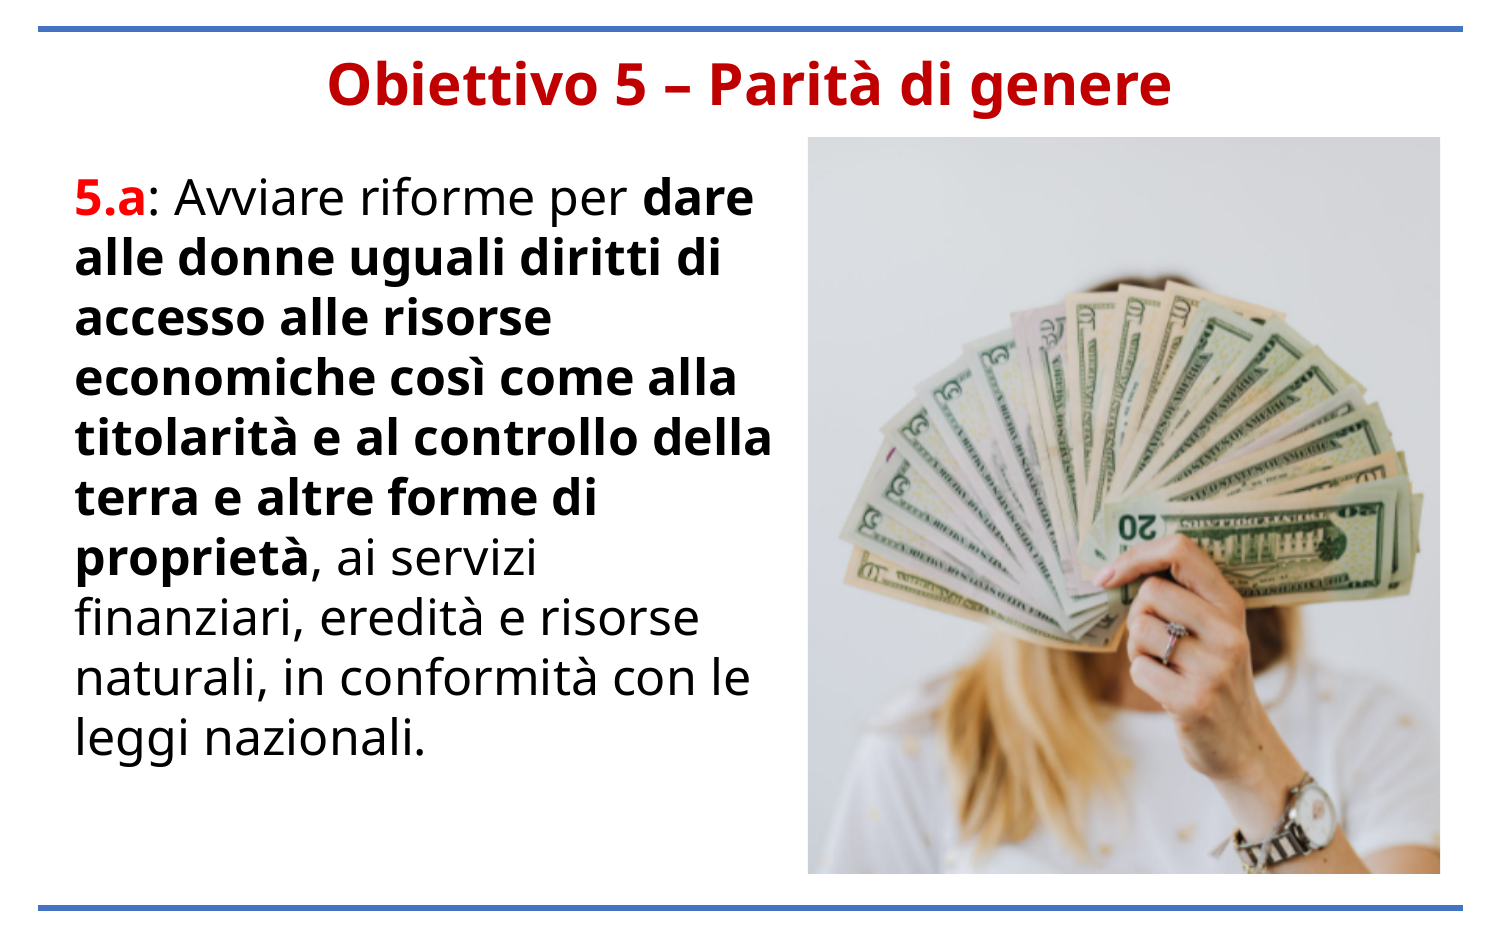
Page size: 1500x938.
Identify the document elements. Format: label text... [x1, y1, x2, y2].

title Obiettivo 5 – Parità di genere [0, 47, 1500, 104]
text_box 5.a: Avviare riforme per dare alle donne uguali diritti di accesso alle risorse economiche così come alla titolarità e al controllo della terra e altre forme di proprietà, ai servizi finanziari, eredità e risorse naturali, in conformità con le leggi nazionali. [59, 104, 791, 840]
picture [807, 137, 1441, 874]
